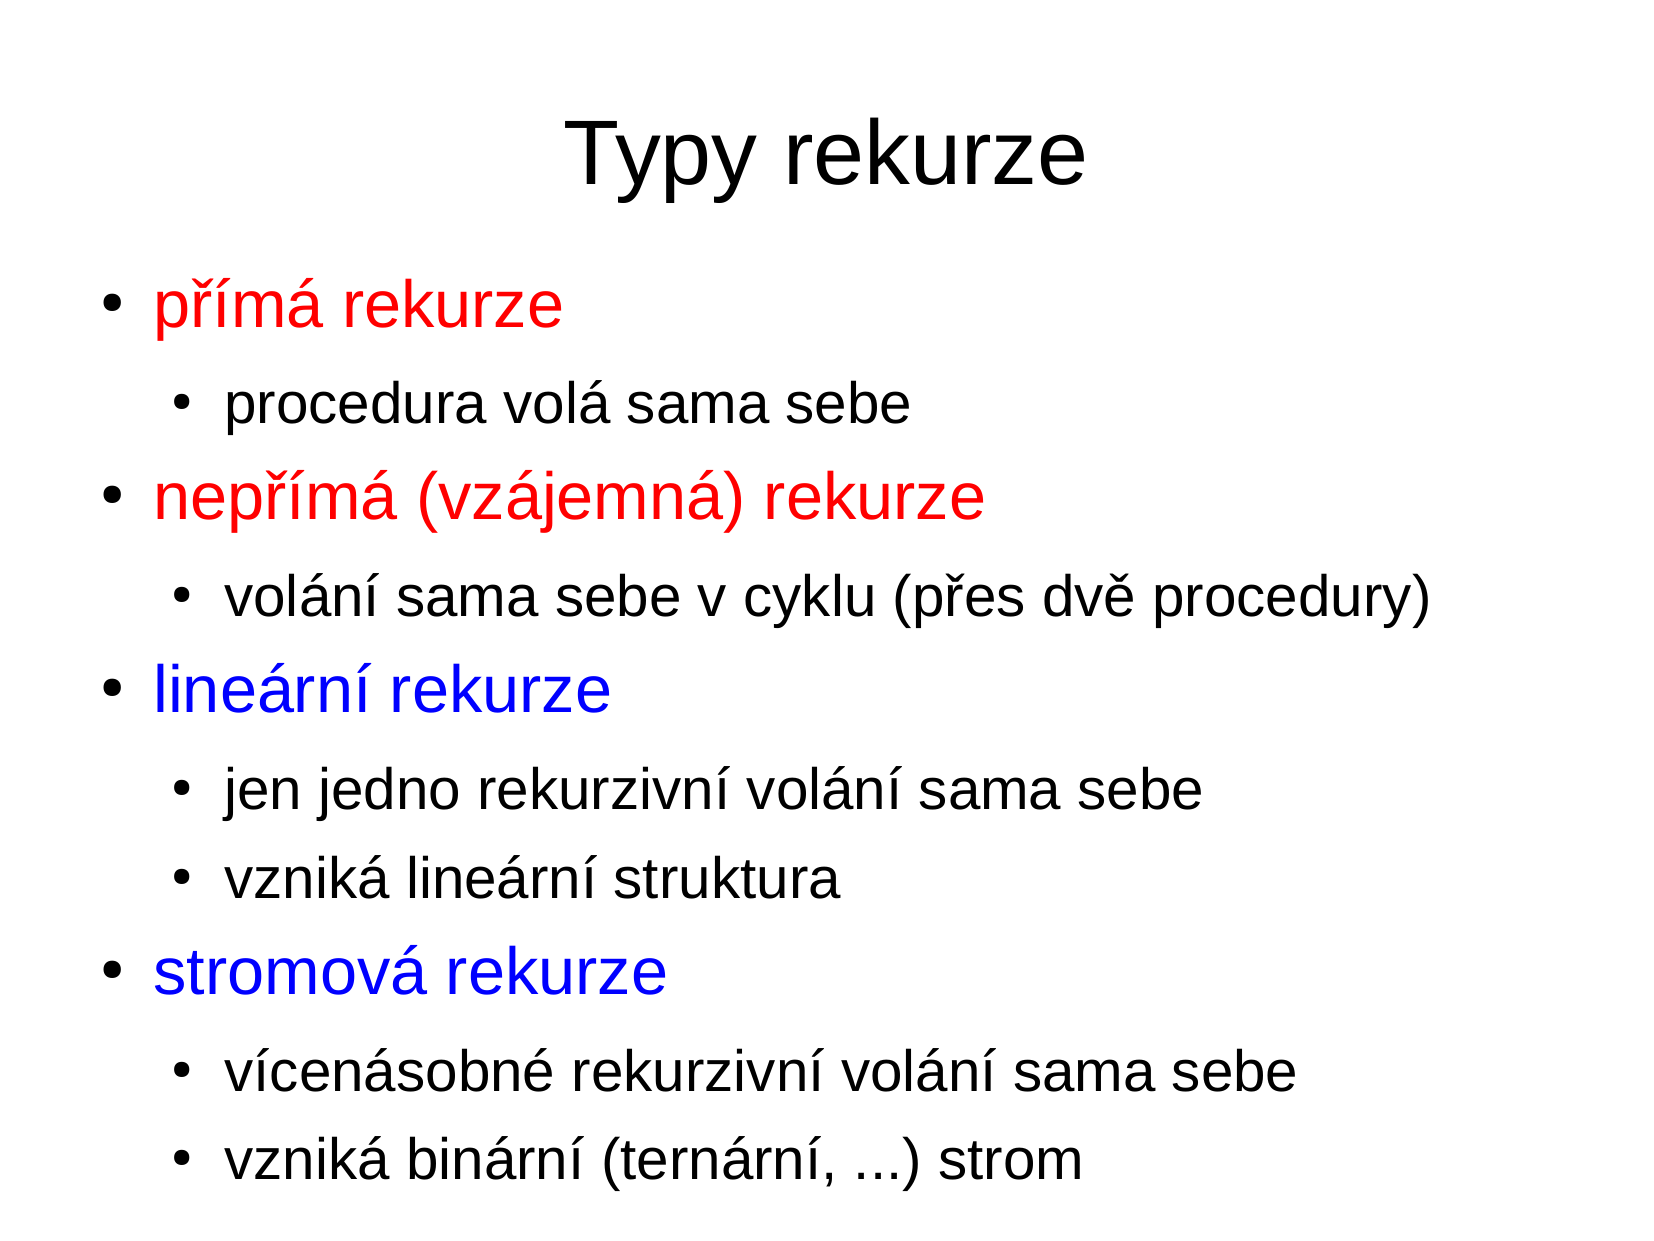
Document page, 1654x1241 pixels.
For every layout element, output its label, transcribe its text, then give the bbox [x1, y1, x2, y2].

list přímá rekurze procedura volá sama sebe nepřímá (vzájemná) rekurze volání sama sebe v cyklu (přes dvě procedury) lineární rekurze jen jedno rekurzivní volání sama sebe vzniká lineární struktura stromová rekurze vícenásobné rekurzivní volání sama sebe vzniká binární (ternární, ...) strom [82, 266, 1571, 1193]
title Typy rekurze [82, 56, 1571, 250]
